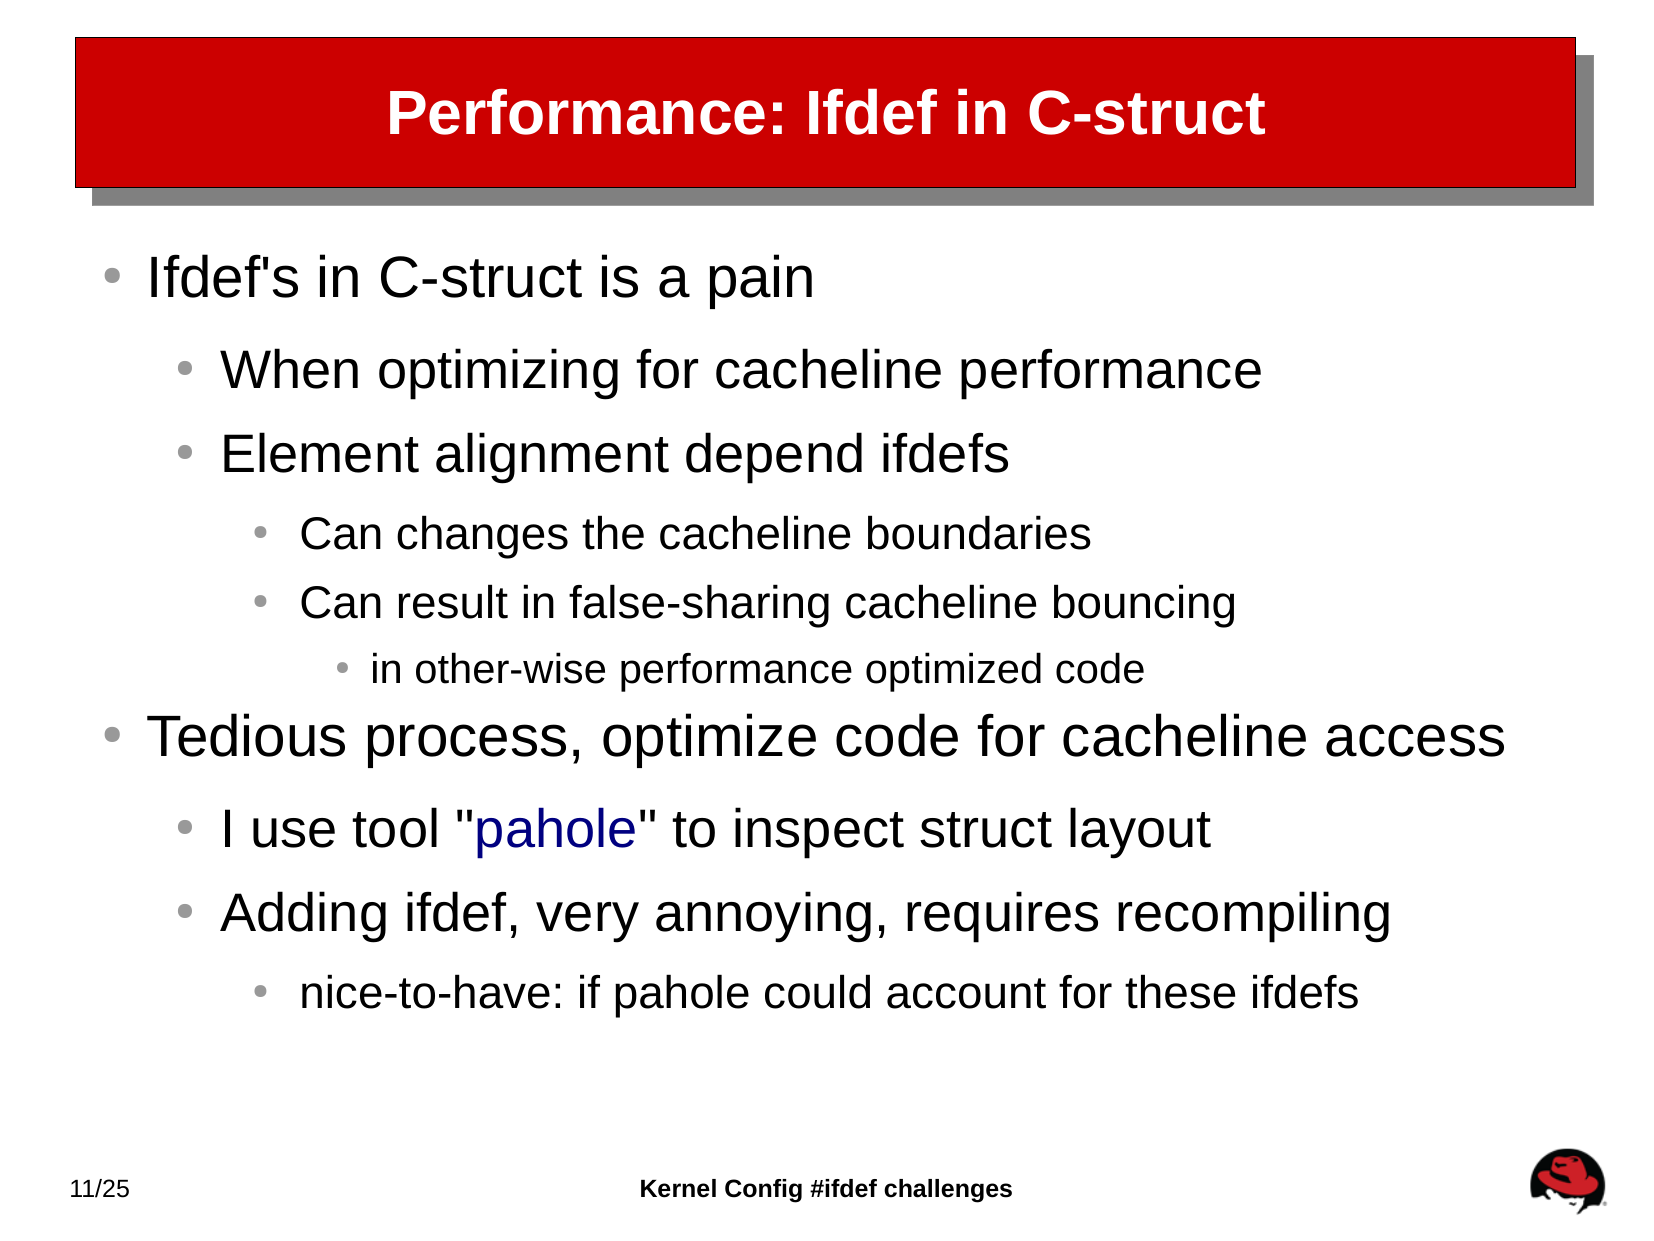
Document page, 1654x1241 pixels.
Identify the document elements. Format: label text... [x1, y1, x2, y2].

picture [1529, 1146, 1613, 1224]
title Performance: Ifdef in C-struct [82, 37, 1571, 188]
list Ifdef's in C-struct is a pain When optimizing for cacheline performance Element alignment depend ifdefs Can changes the cacheline boundaries Can result in false-sharing cacheline bouncing in other-wise performance optimized code Tedious process, optimize code for cacheline access I use tool "pahole" to inspect struct layout Adding ifdef, very annoying, requires recompiling nice-to-have: if pahole could account for these ifdefs [86, 244, 1576, 1039]
